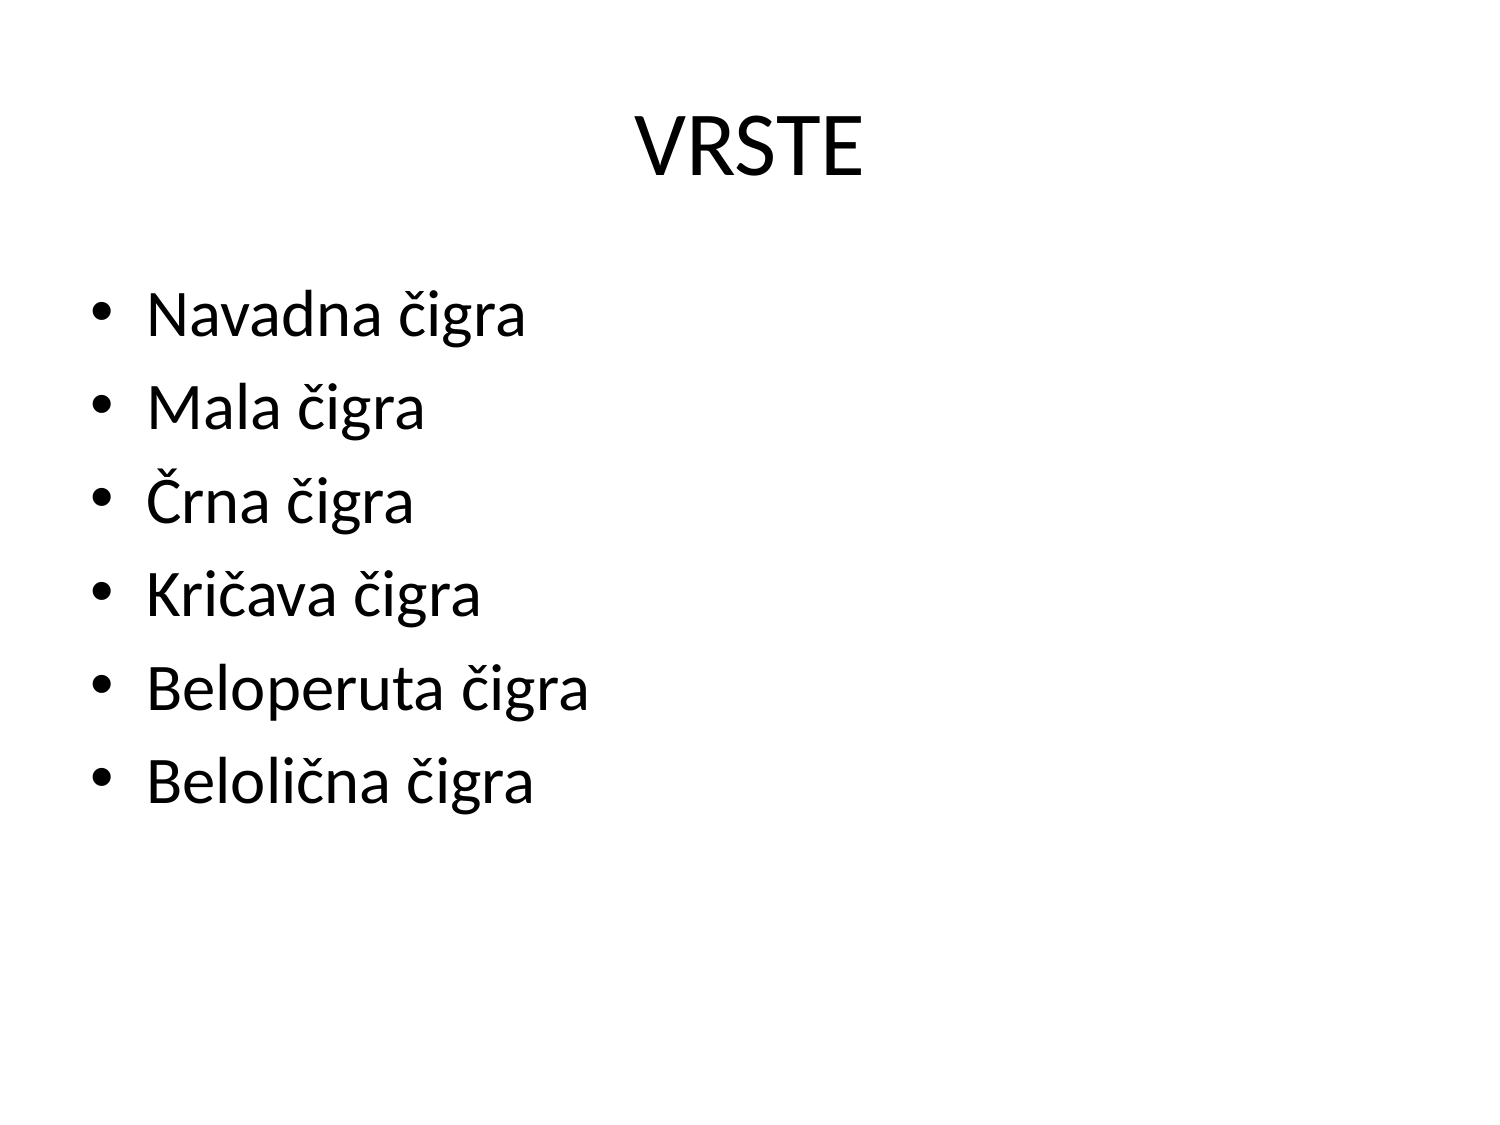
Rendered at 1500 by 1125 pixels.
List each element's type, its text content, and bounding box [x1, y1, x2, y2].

title VRSTE [75, 45, 1425, 233]
list Navadna čigra Mala čigra Črna čigra Kričava čigra Beloperuta čigra Belolična čigra [75, 262, 1425, 1005]
